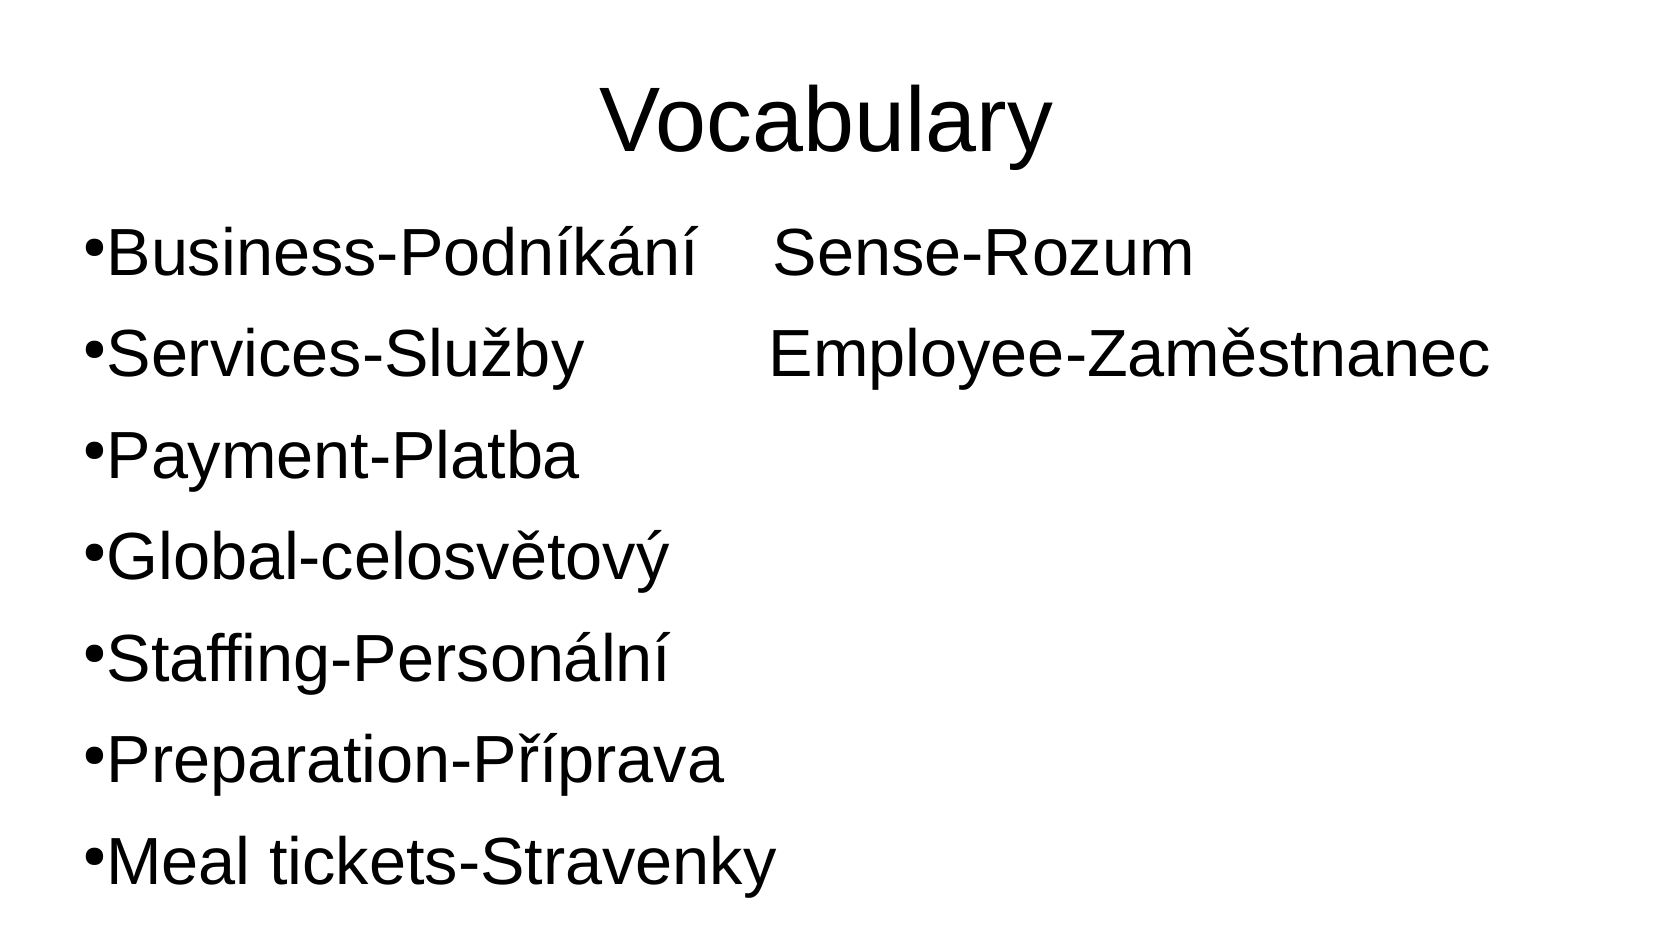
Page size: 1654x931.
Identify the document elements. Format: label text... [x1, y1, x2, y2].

list Business-Podníkání Sense-Rozum Services-Služby Employee-Zaměstnanec Payment-Platba Global-celosvětový Staffing-Personální Preparation-Příprava Meal tickets-Stravenky [82, 217, 1571, 910]
title Vocabulary [82, 37, 1571, 193]
